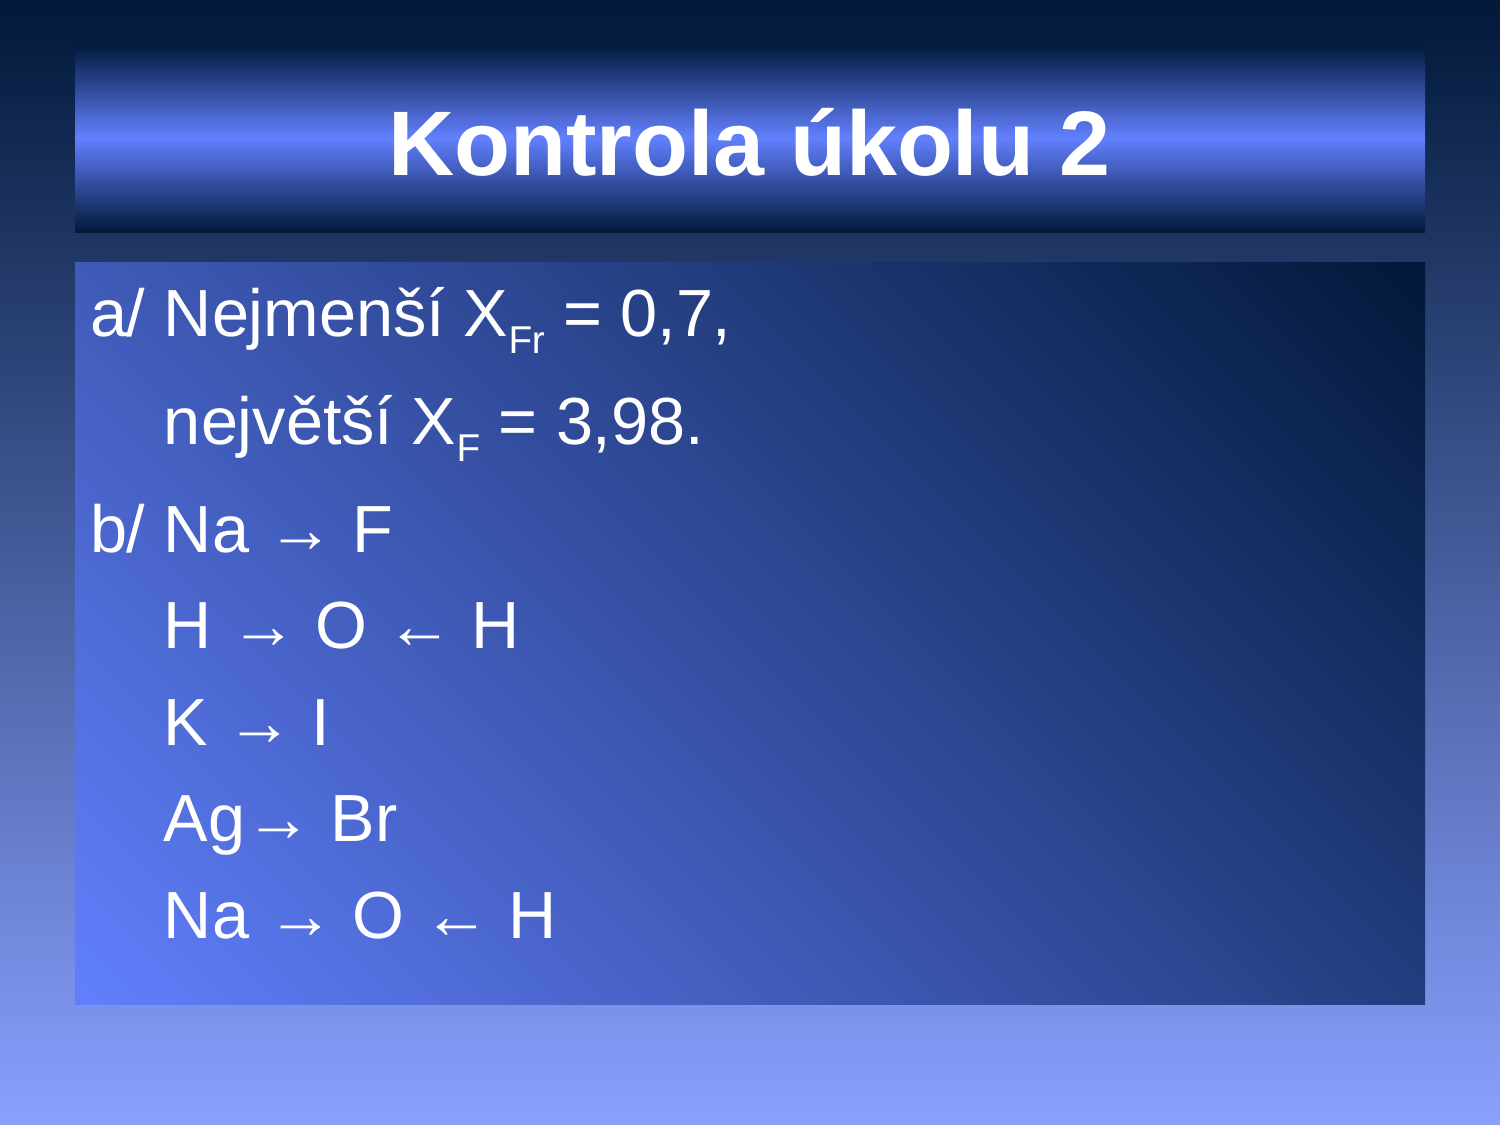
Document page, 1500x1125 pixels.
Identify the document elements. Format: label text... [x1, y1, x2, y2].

title Kontrola úkolu 2 [75, 45, 1426, 233]
list a/ Nejmenší XFr = 0,7, největší XF = 3,98. b/ Na → F H → O ← H K → I Ag→ Br Na → O ← H [75, 262, 1426, 1006]
